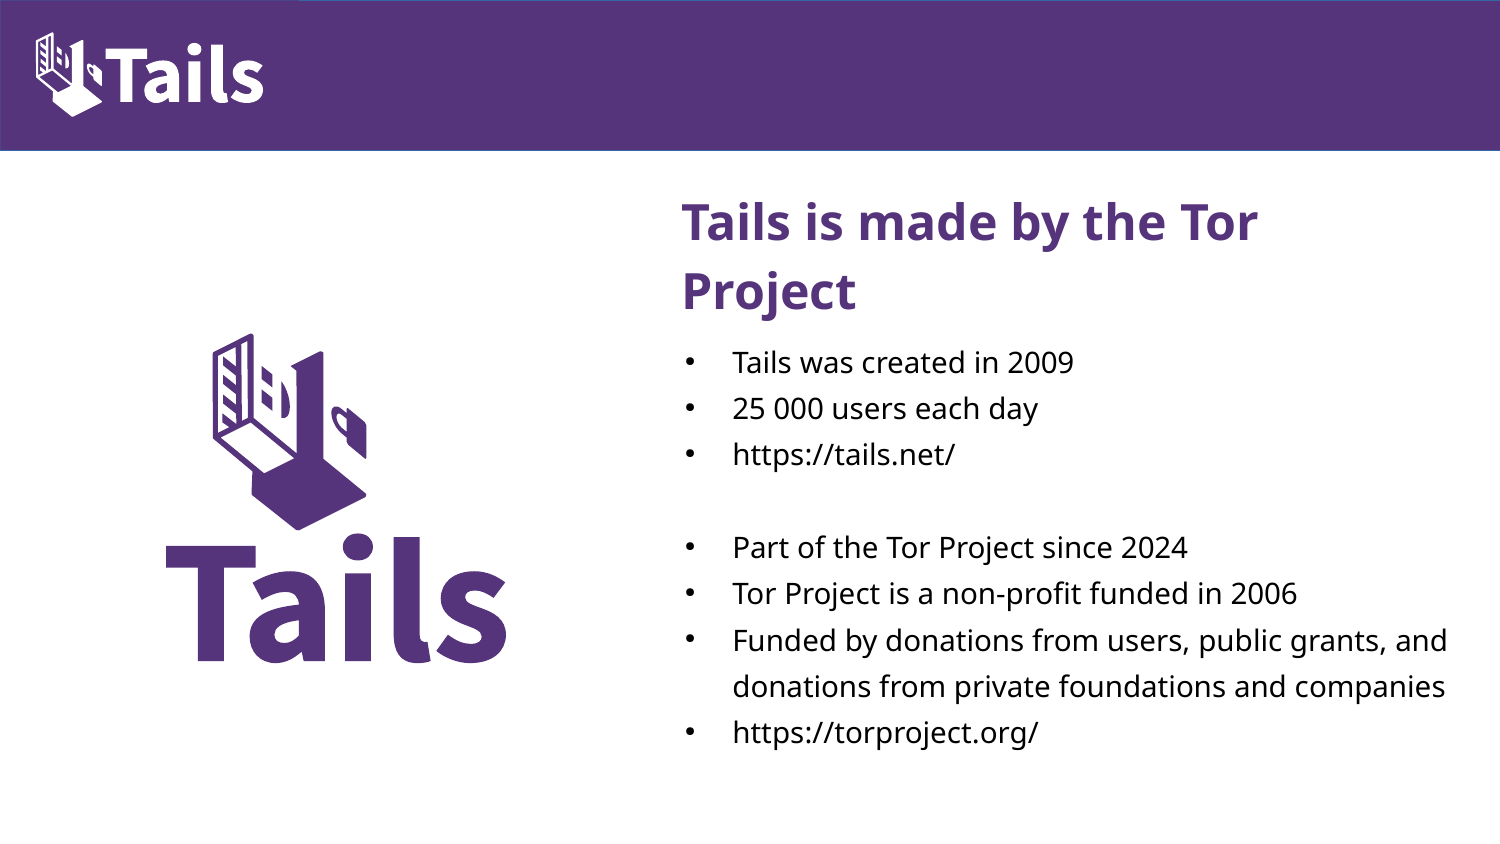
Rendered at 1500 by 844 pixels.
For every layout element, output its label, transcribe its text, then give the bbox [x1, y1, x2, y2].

list Tails was created in 2009 25 000 users each day https://tails.net/ Part of the Tor Project since 2024 Tor Project is a non-profit funded in 2006 Funded by donations from users, public grants, and donations from private foundations and companies https://torproject.org/ [669, 335, 1463, 788]
picture [139, 302, 533, 695]
title Tails is made by the Tor Project [681, 192, 1426, 319]
